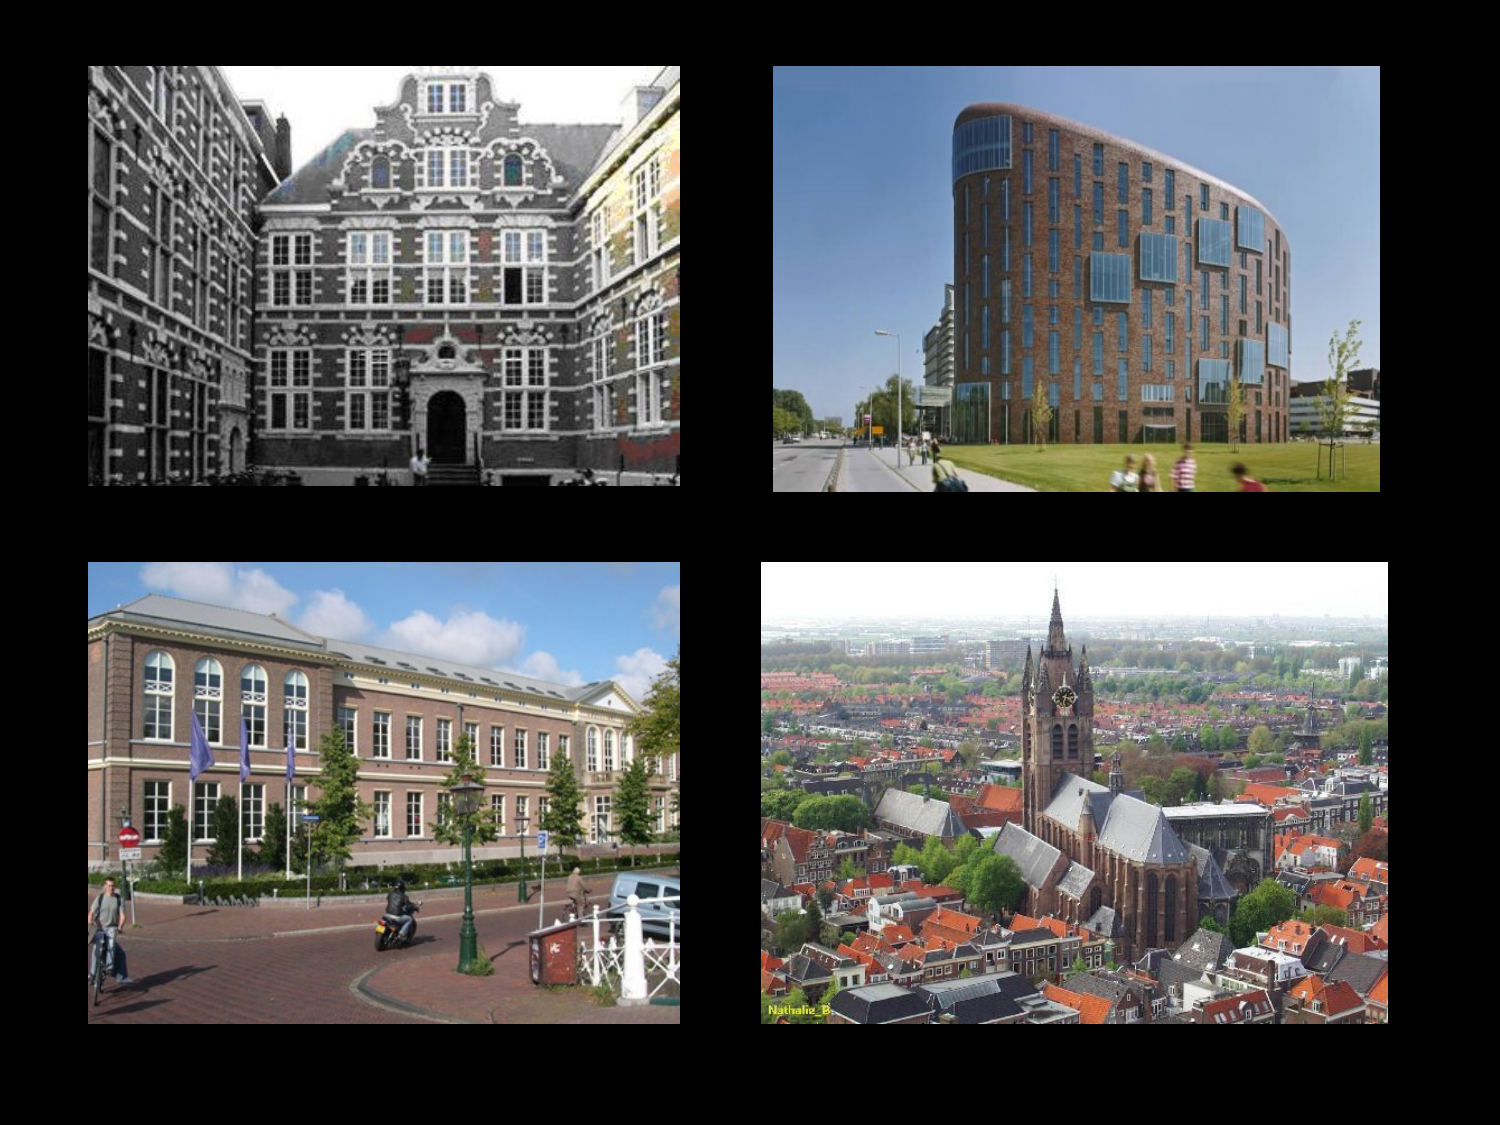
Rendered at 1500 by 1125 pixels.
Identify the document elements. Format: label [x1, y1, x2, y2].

picture [88, 562, 680, 1024]
picture [88, 66, 680, 486]
picture [773, 66, 1380, 492]
picture [761, 562, 1388, 1024]
